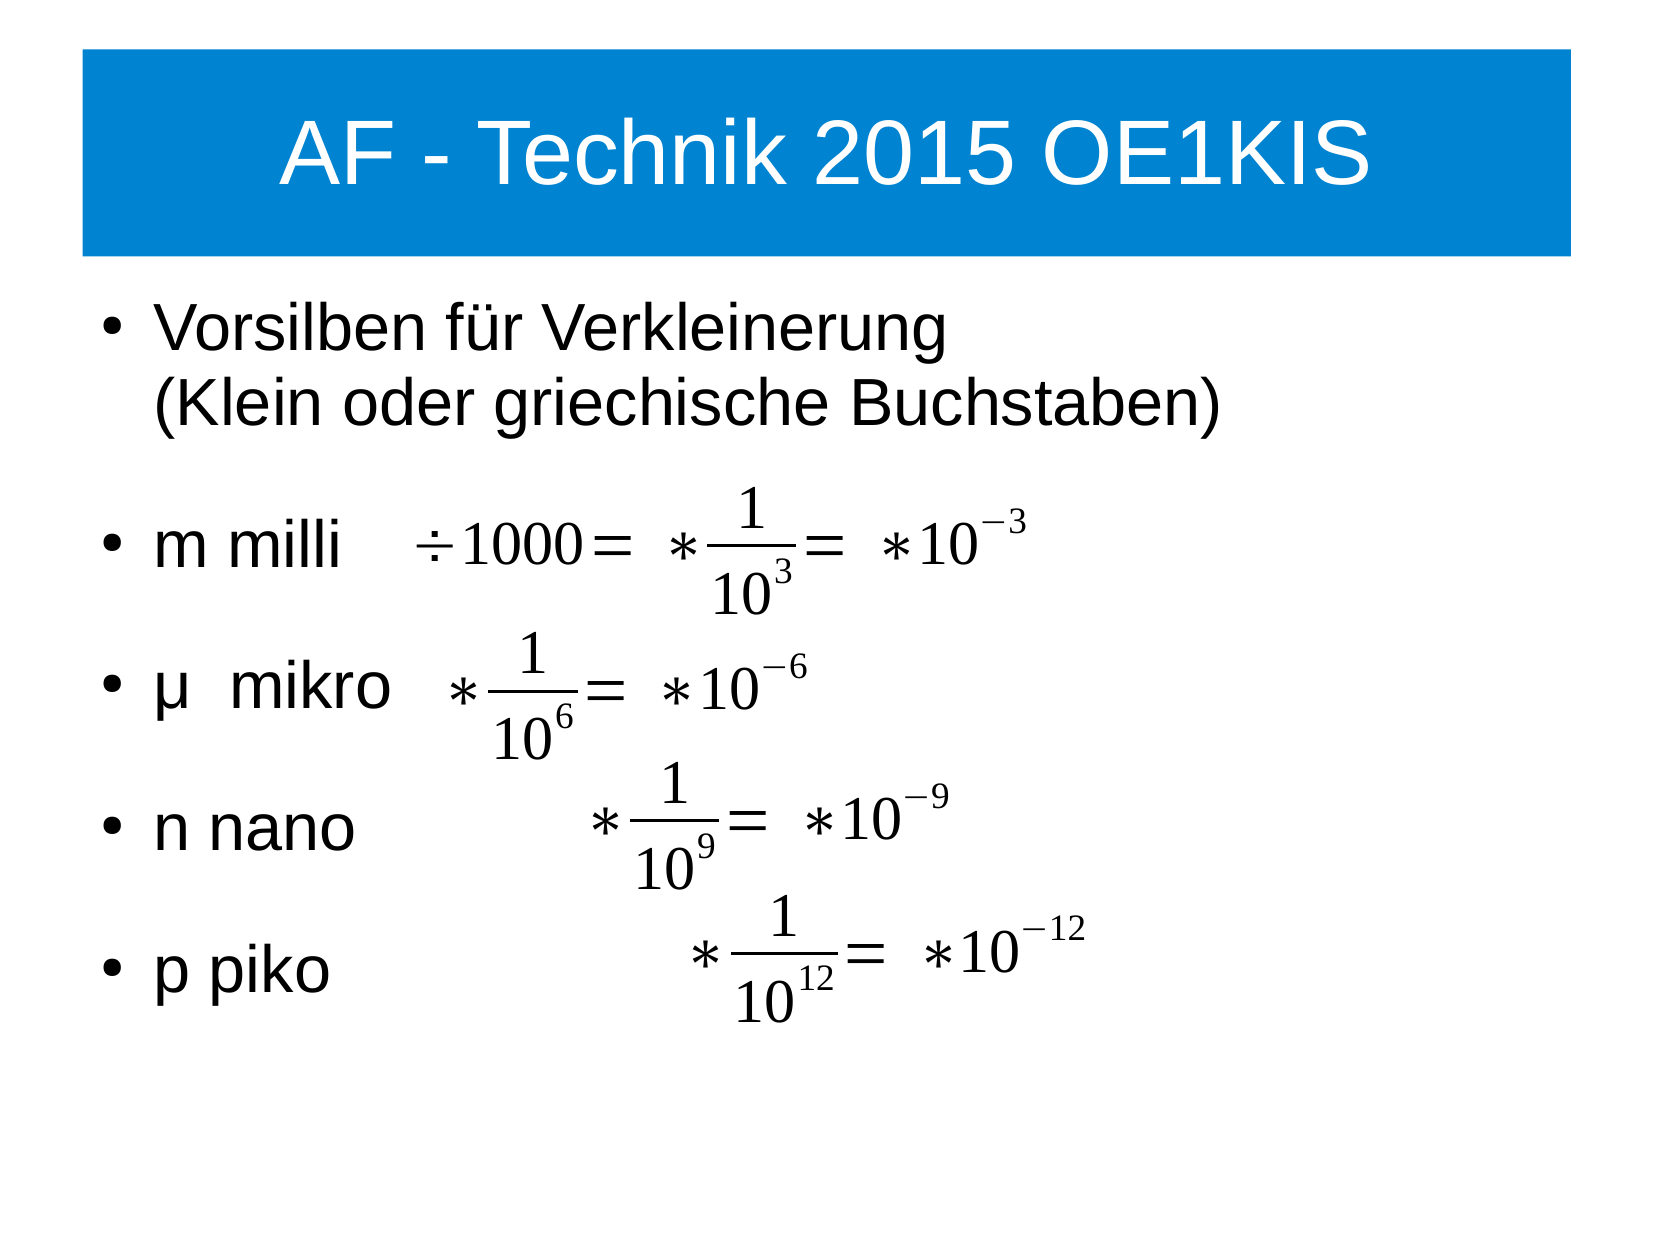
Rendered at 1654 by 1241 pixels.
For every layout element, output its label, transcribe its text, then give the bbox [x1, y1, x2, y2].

chart [377, 472, 1093, 1036]
list Vorsilben für Verkleinerung (Klein oder griechische Buchstaben) m milli μ mikro n nano p piko [82, 290, 1571, 1010]
title AF - Technik 2015 OE1KIS [82, 49, 1571, 257]
